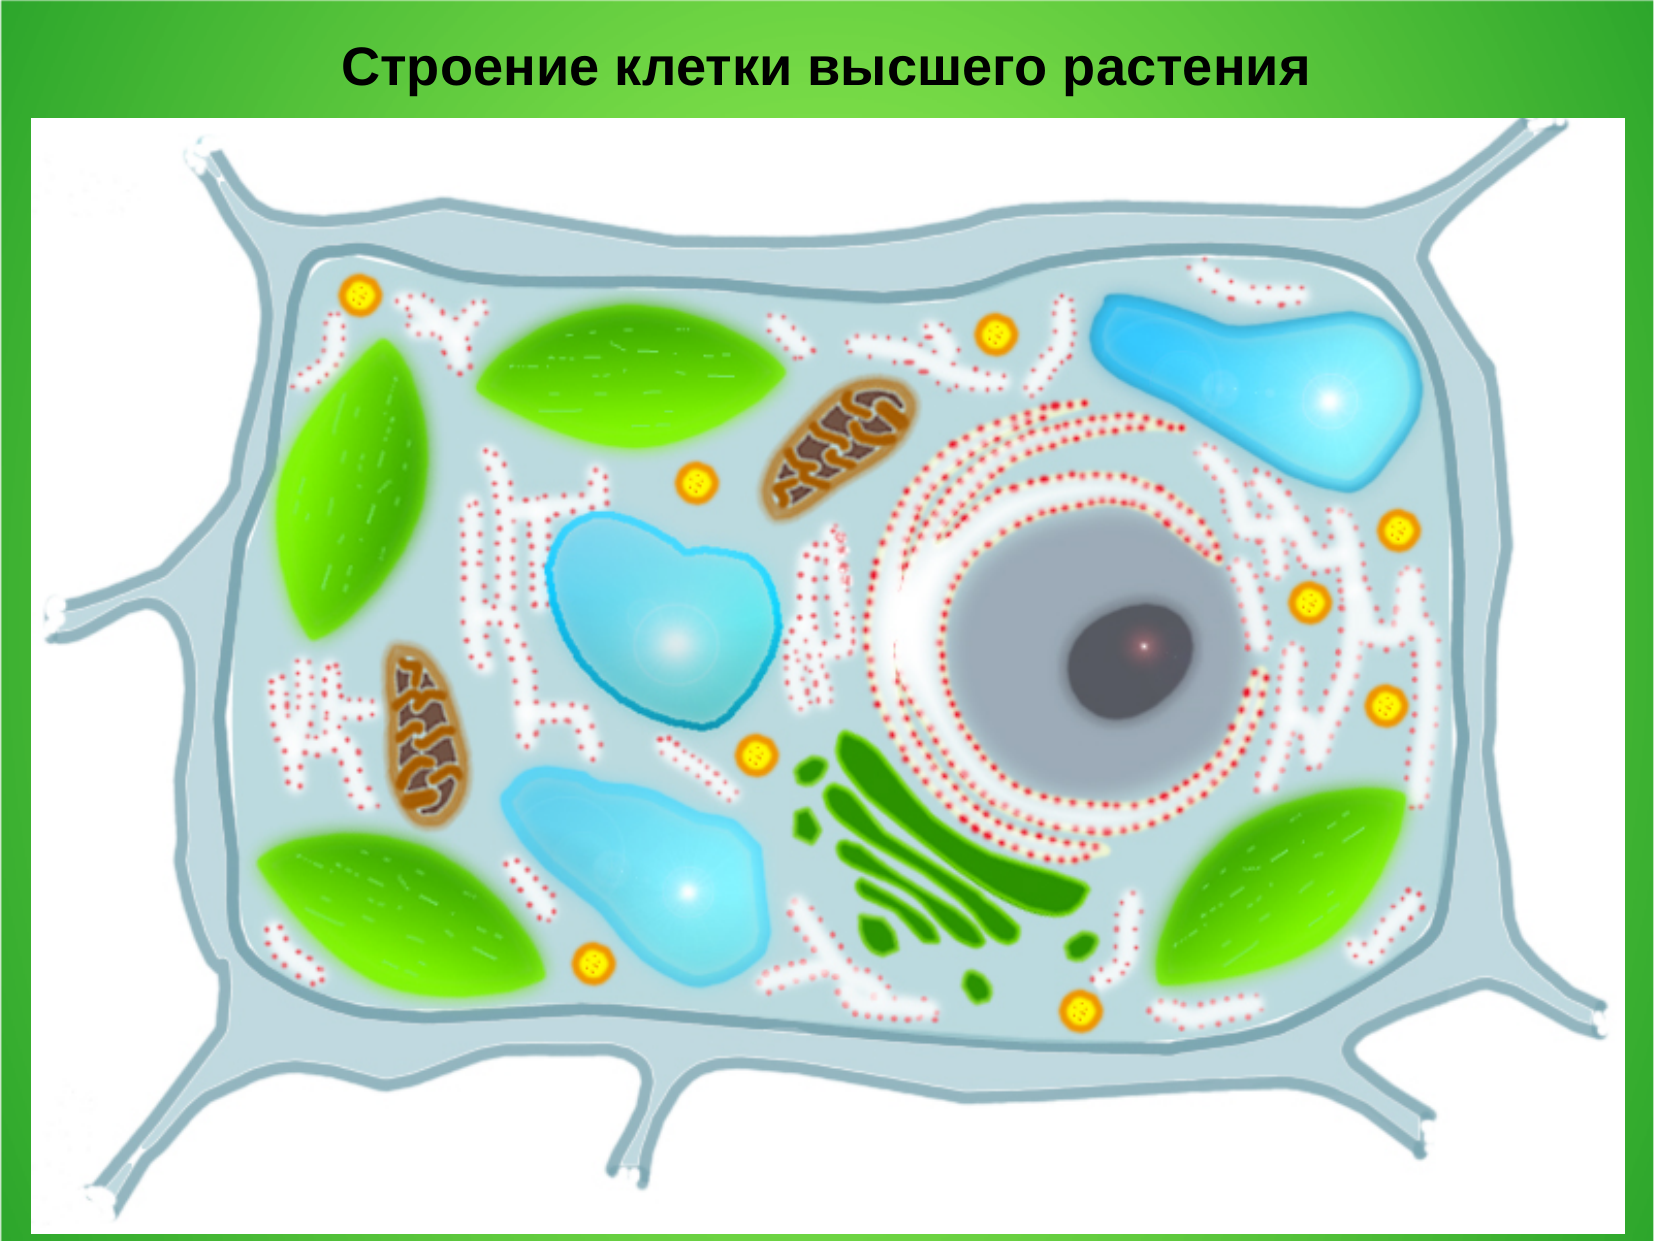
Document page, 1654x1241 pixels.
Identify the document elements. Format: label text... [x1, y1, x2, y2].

text_box Строение клетки высшего растения [236, 29, 1418, 107]
picture [0, 0, 1654, 1241]
